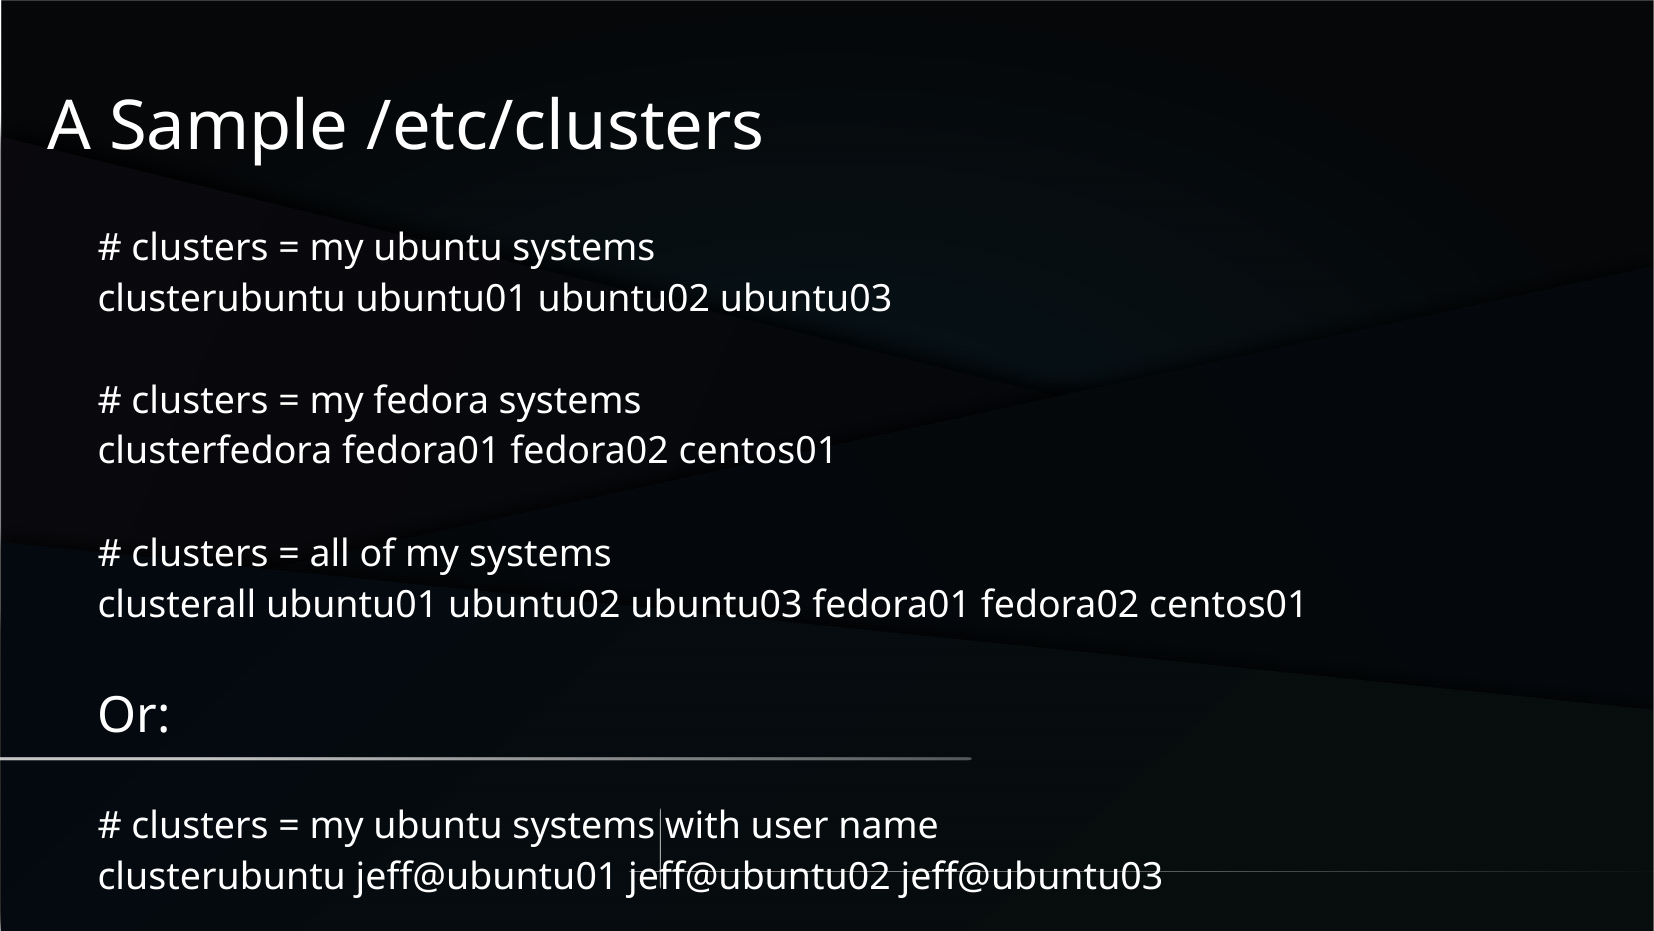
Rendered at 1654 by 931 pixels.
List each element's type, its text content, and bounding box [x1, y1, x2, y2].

text_box # clusters = my ubuntu systems clusterubuntu ubuntu01 ubuntu02 ubuntu03 # clusters = my fedora systems clusterfedora fedora01 fedora02 centos01 # clusters = all of my systems clusterall ubuntu01 ubuntu02 ubuntu03 fedora01 fedora02 centos01 Or: # clusters = my ubuntu systems with user name clusterubuntu jeff@ubuntu01 jeff@ubuntu02 jeff@ubuntu03 [82, 212, 1548, 756]
picture [0, 0, 1654, 931]
title A Sample /etc/clusters [47, 45, 1536, 201]
